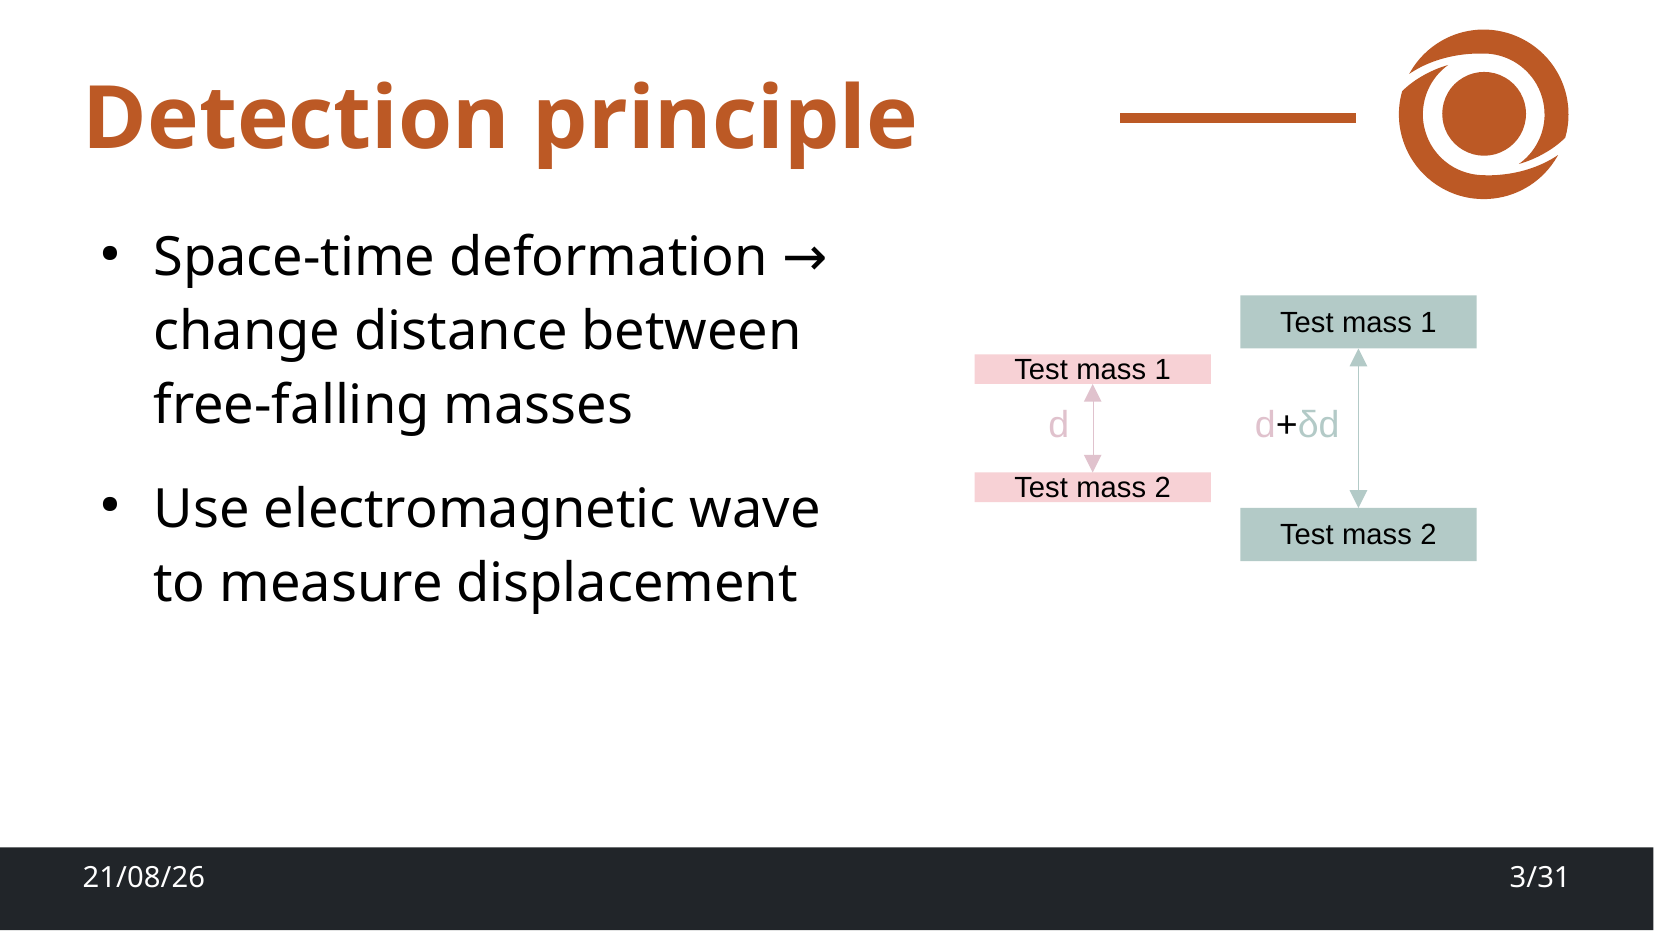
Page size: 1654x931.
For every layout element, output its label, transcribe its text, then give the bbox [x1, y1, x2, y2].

text_box Test mass 1 [1240, 295, 1477, 349]
text_box Test mass 2 [1240, 507, 1477, 562]
text_box Test mass 2 [974, 472, 1211, 503]
list Space-time deformation → change distance between free-falling masses Use electromagnetic wave to measure displacement [82, 217, 857, 758]
text_box d [1033, 395, 1093, 453]
text_box d+δd [1240, 395, 1359, 453]
text_box Test mass 1 [974, 354, 1211, 384]
title Detection principle [82, 0, 1241, 238]
